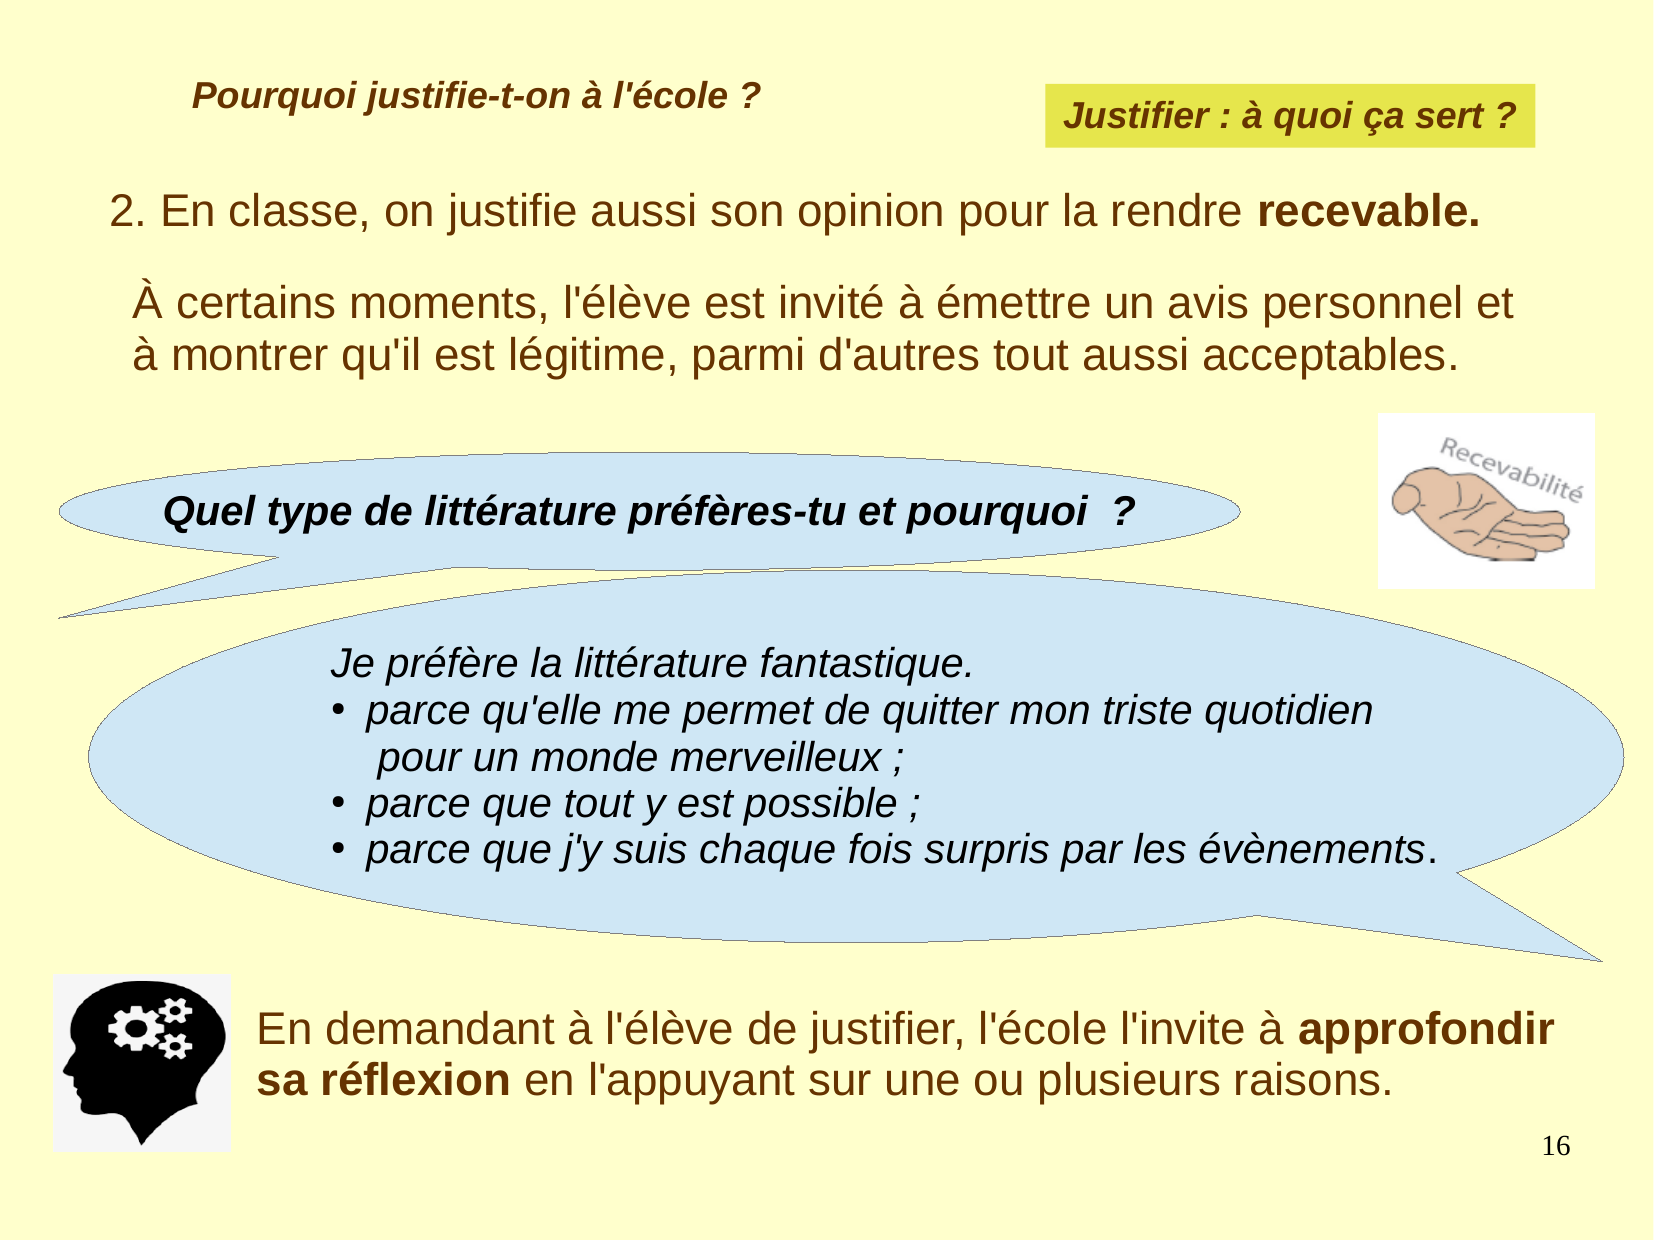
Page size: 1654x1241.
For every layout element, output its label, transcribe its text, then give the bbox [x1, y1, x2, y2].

text_box Quel type de littérature préfères-tu et pourquoi ? [58, 452, 1241, 619]
text_box À certains moments, l'élève est invité à émettre un avis personnel et à montrer qu'il est légitime, parmi d'autres tout aussi acceptables. [118, 270, 1565, 388]
text_box Je préfère la littérature fantastique. parce qu'elle me permet de quitter mon triste quotidien pour un monde merveilleux ; parce que tout y est possible ; parce que j'y suis chaque fois surpris par les évènements. [88, 570, 1625, 962]
text_box Pourquoi justifie-t-on à l'école ? [177, 66, 798, 124]
text_box Justifier : à quoi ça sert ? [1045, 83, 1536, 148]
picture [53, 974, 231, 1152]
text_box En demandant à l'élève de justifier, l'école l'invite à approfondir sa réflexion en l'appuyant sur une ou plusieurs raisons. [242, 995, 1601, 1123]
picture [1378, 413, 1595, 589]
text_box 2. En classe, on justifie aussi son opinion pour la rendre recevable. [94, 177, 1536, 266]
